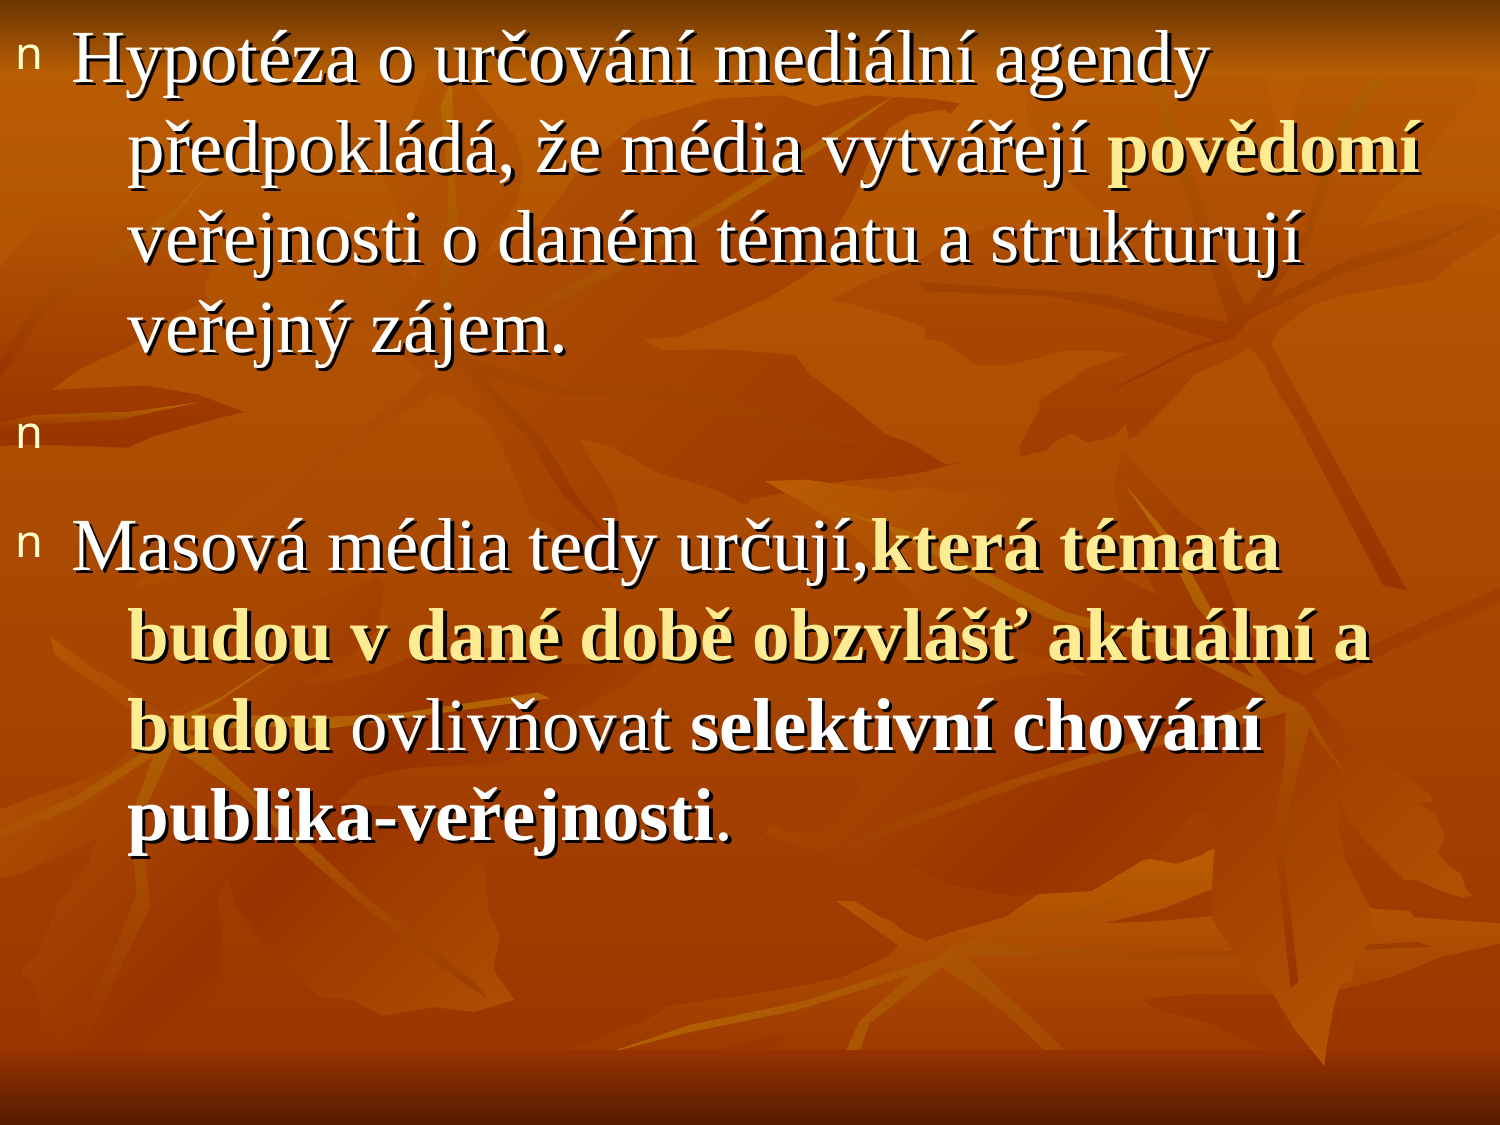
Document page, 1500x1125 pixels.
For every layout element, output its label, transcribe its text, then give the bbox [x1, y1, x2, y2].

list Hypotéza o určování mediální agendy předpokládá, že média vytvářejí povědomí veřejnosti o daném tématu a strukturují veřejný zájem. Masová média tedy určují,která témata budou v dané době obzvlášť aktuální a budou ovlivňovat selektivní chování publika-veřejnosti. [0, 0, 1500, 1125]
